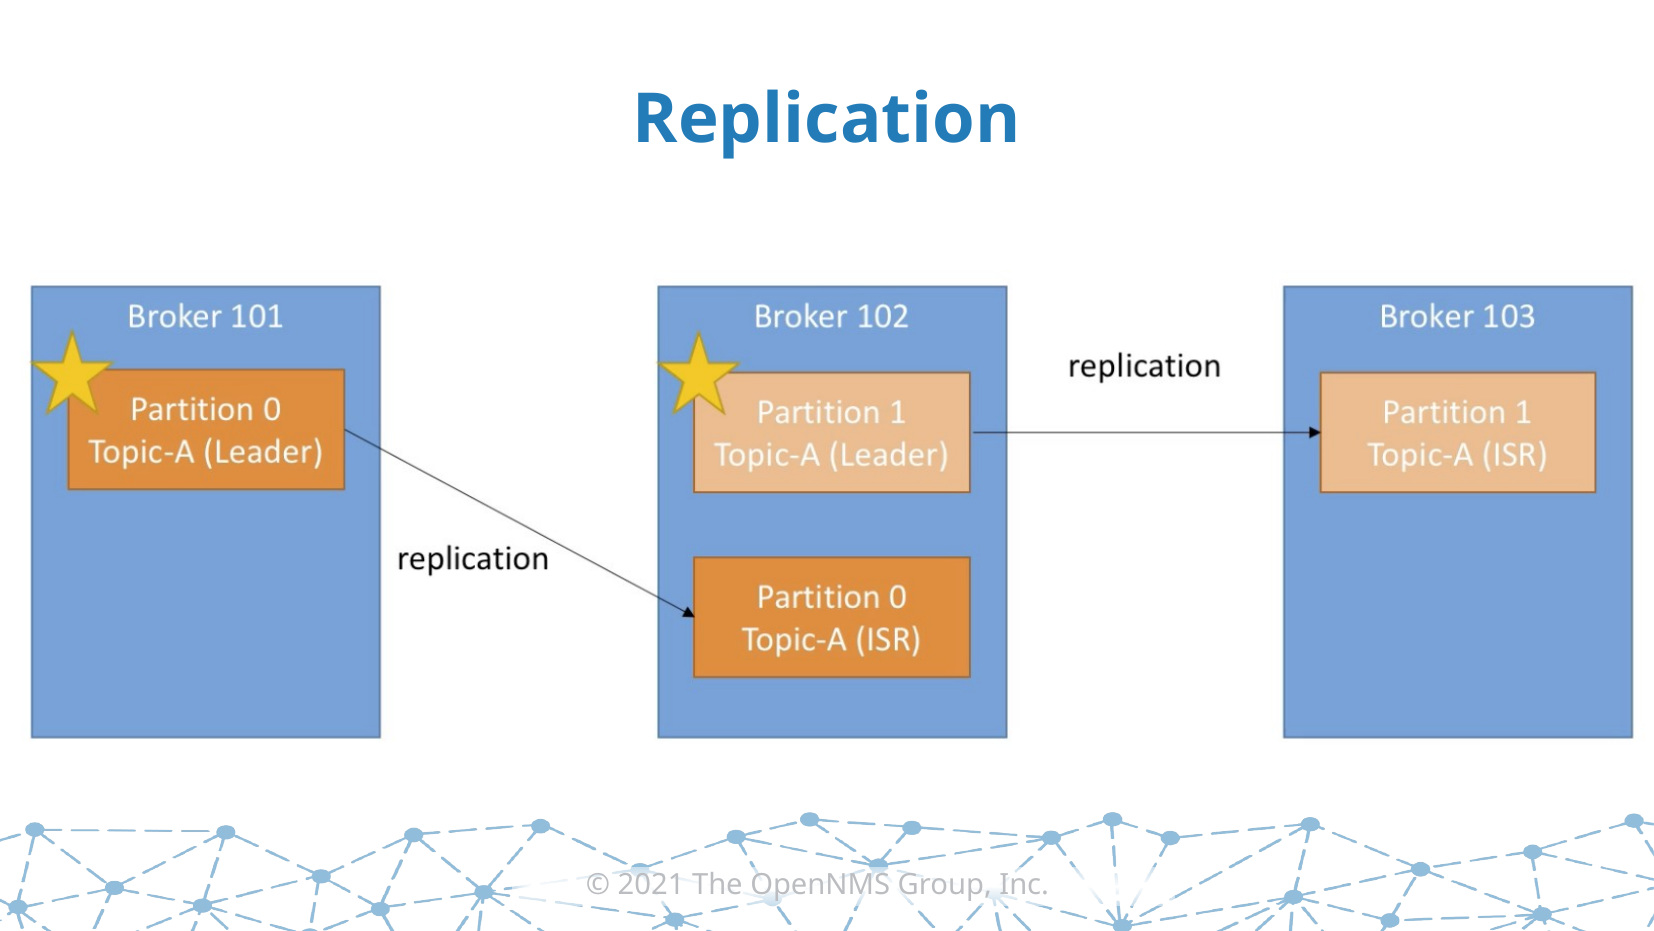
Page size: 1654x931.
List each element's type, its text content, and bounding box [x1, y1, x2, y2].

picture [5, 270, 1654, 759]
title Replication [156, 110, 1497, 119]
